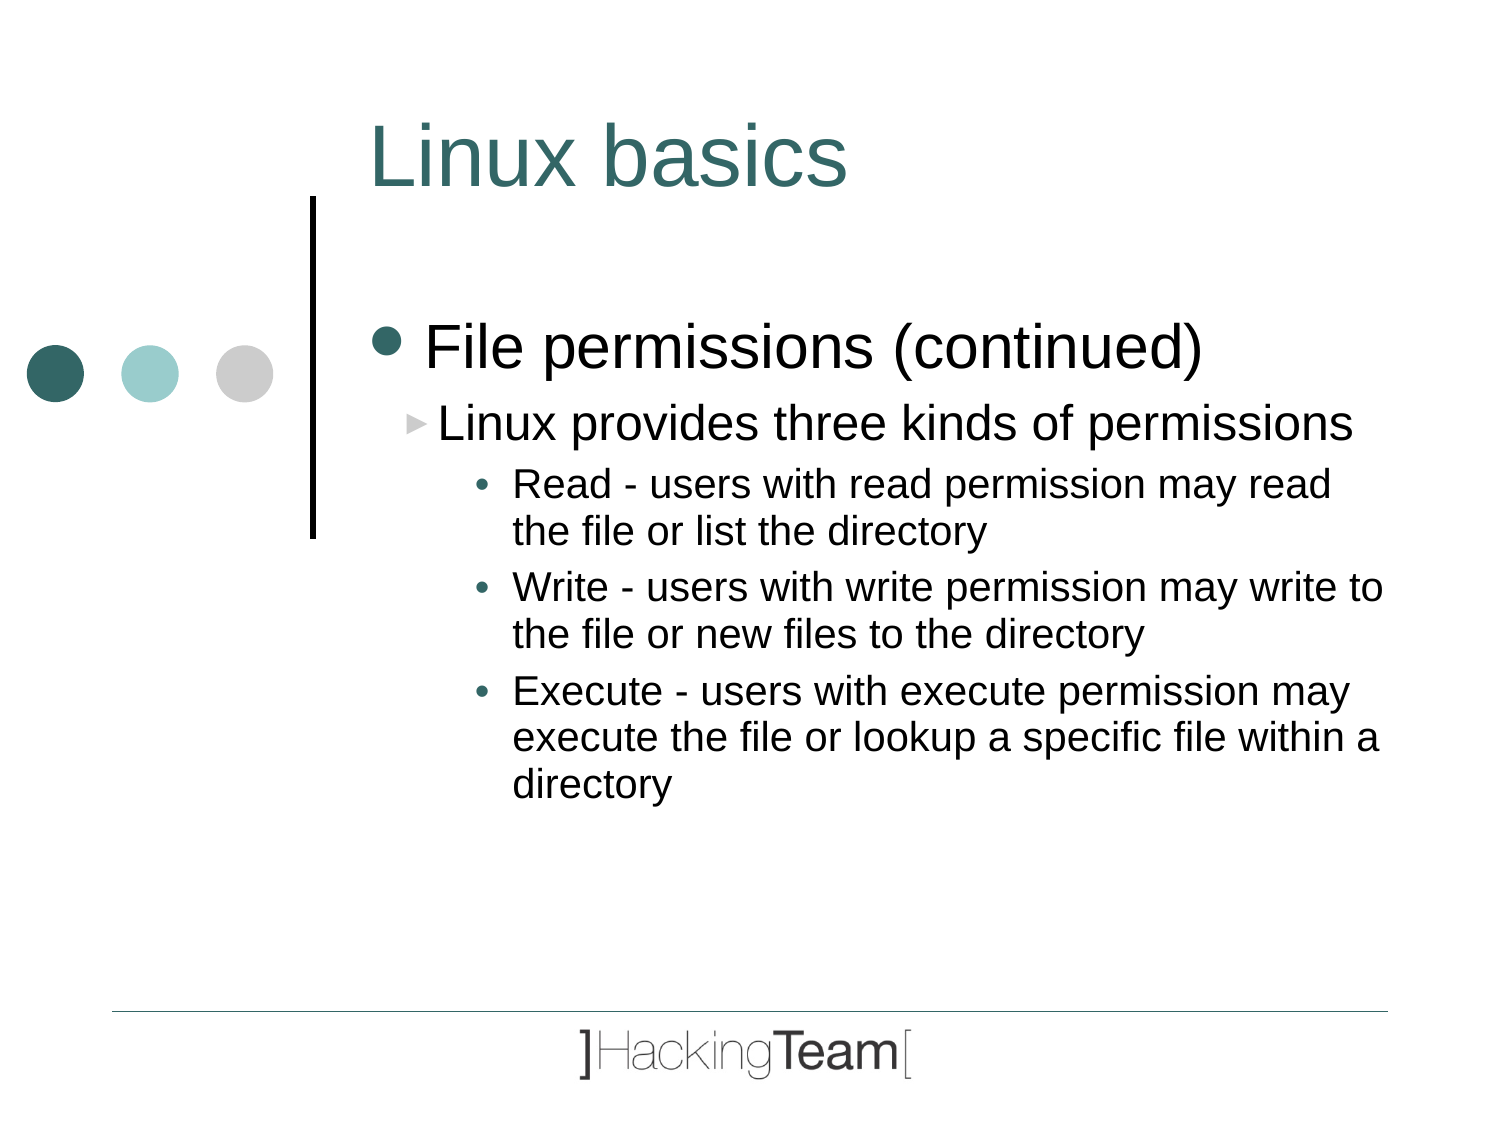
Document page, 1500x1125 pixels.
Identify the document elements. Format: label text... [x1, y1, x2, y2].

list File permissions (continued) Linux provides three kinds of permissions Read - users with read permission may read the file or list the directory Write - users with write permission may write to the file or new files to the directory Execute - users with execute permission may execute the file or lookup a specific file within a directory [249, 312, 1401, 1041]
title Linux basics [249, 38, 1401, 275]
picture [574, 1041, 916, 1084]
